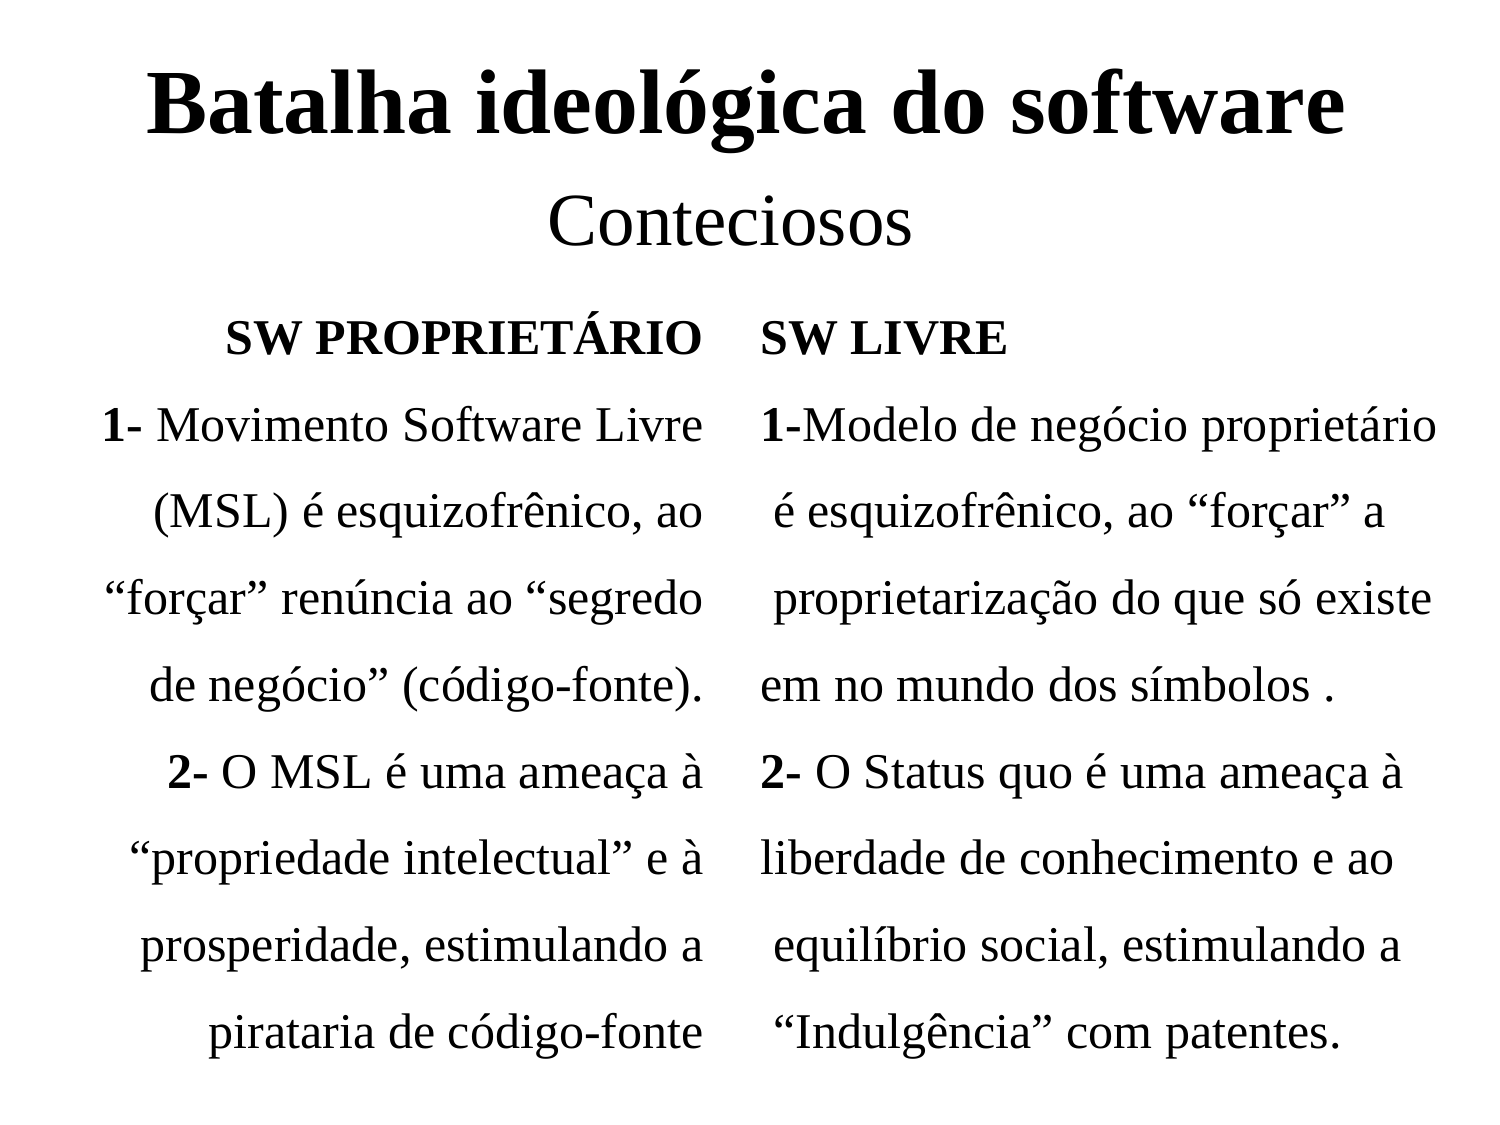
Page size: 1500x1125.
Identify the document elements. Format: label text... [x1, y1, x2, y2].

title Batalha ideológica do software [55, 33, 1440, 172]
text_box SW LIVRE 1-Modelo de negócio proprietário é esquizofrênico, ao “forçar” a proprietarização do que só existe em no mundo dos símbolos . 2- O Status quo é uma ameaça à liberdade de conhecimento e ao equilíbrio social, estimulando a “Indulgência” com patentes. [745, 271, 1500, 1074]
text_box Conteciosos [468, 178, 993, 272]
text_box SW PROPRIETÁRIO 1- Movimento Software Livre (MSL) é esquizofrênico, ao “forçar” renúncia ao “segredo de negócio” (código-fonte). 2- O MSL é uma ameaça à “propriedade intelectual” e à prosperidade, estimulando a pirataria de código-fonte [29, 271, 720, 1074]
